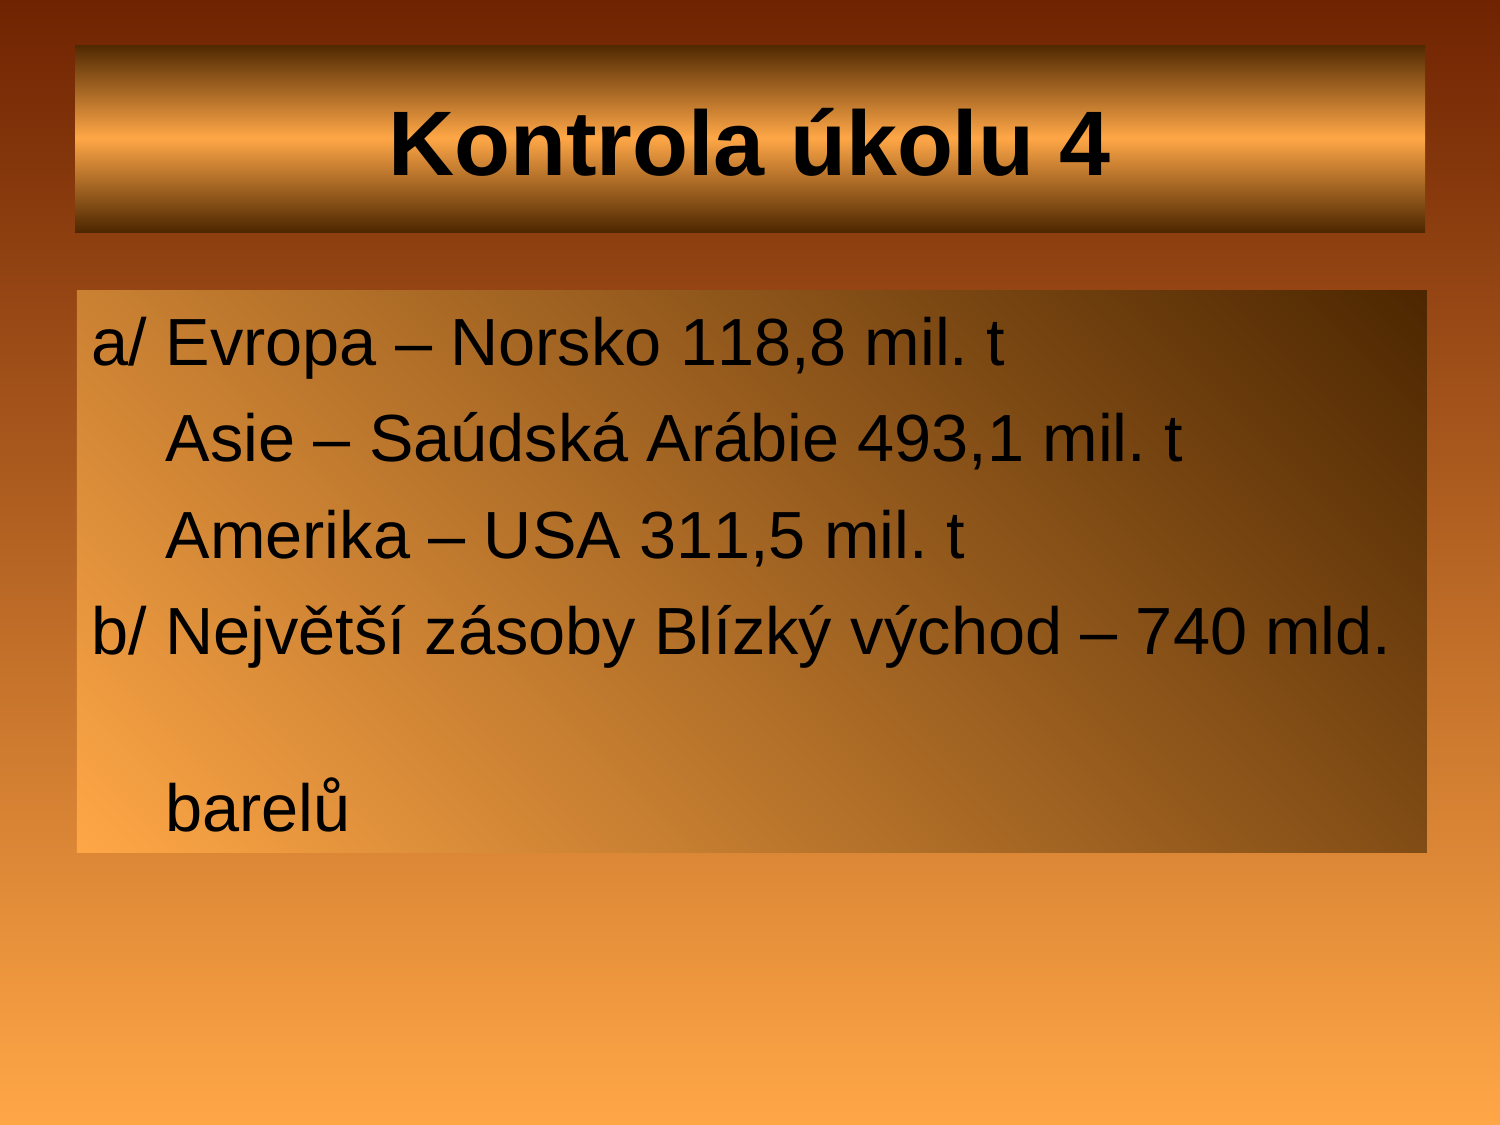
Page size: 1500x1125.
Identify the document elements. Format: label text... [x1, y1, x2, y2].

list a/ Evropa – Norsko 118,8 mil. t Asie – Saúdská Arábie 493,1 mil. t Amerika – USA 311,5 mil. t b/ Největší zásoby Blízký východ – 740 mld. barelů [76, 290, 1427, 853]
title Kontrola úkolu 4 [75, 45, 1426, 233]
